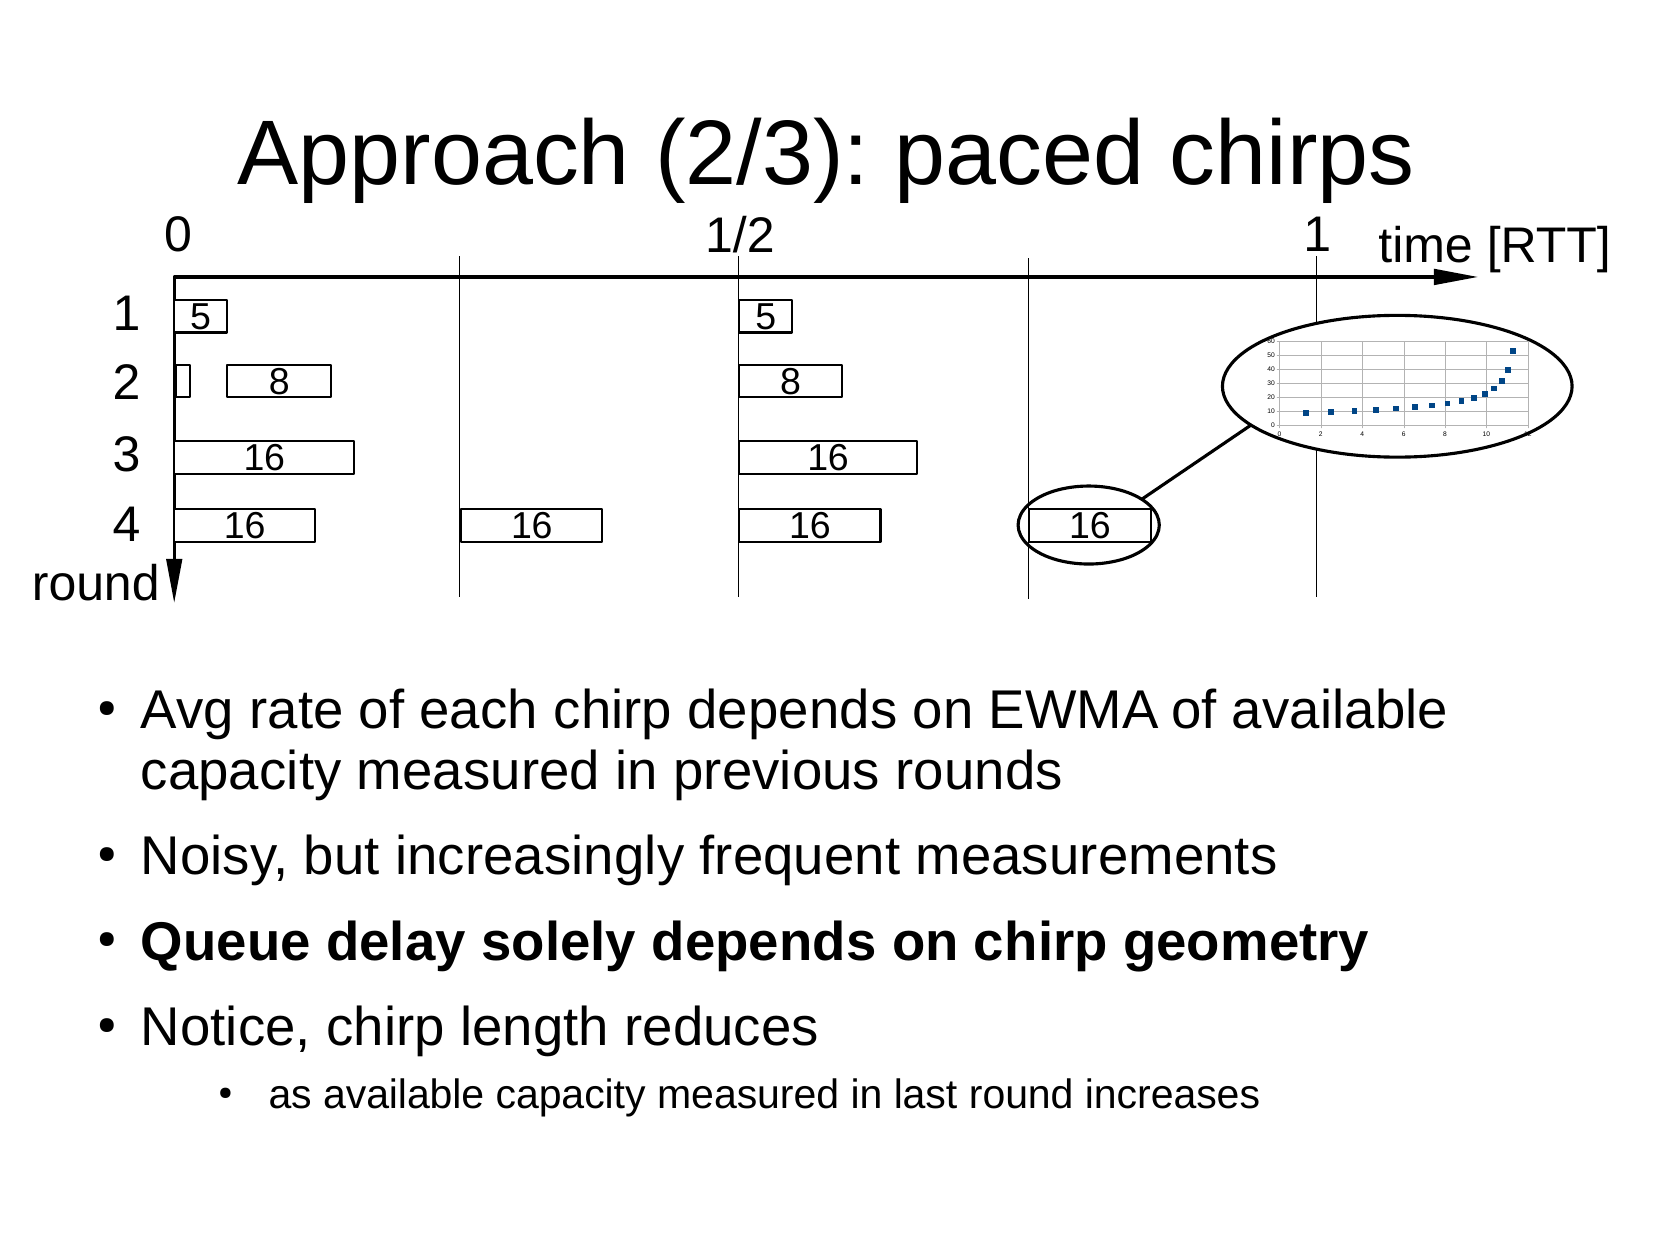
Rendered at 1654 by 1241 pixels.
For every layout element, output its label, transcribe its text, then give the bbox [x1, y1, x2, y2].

text_box 1/2 [690, 200, 798, 271]
text_box time [RTT] [1363, 209, 1641, 281]
text_box 5 [174, 300, 227, 333]
text_box 4 [98, 488, 167, 560]
text_box 8 [739, 364, 842, 398]
text_box 5 [739, 300, 792, 333]
text_box 16 [461, 509, 603, 542]
text_box 2 [98, 346, 167, 418]
title Approach (2/3): paced chirps [82, 49, 1571, 257]
text_box 1 [98, 277, 167, 346]
text_box 16 [739, 441, 917, 474]
picture [1267, 337, 1532, 438]
text_box [175, 364, 191, 398]
text_box 3 [98, 419, 167, 488]
text_box 16 [174, 509, 316, 542]
list Avg rate of each chirp depends on EWMA of available capacity measured in previous rounds Noisy, but increasingly frequent measurements Queue delay solely depends on chirp geometry Notice, chirp length reduces as available capacity measured in last round increases [82, 679, 1571, 1121]
text_box round [17, 548, 179, 619]
text_box 16 [739, 509, 881, 542]
text_box 0 [149, 198, 218, 269]
text_box [1277, 438, 1517, 458]
text_box 1 [1288, 198, 1358, 269]
text_box [1271, 315, 1524, 337]
text_box 8 [227, 364, 332, 398]
text_box [1532, 341, 1573, 432]
text_box [1222, 338, 1267, 434]
text_box 16 [174, 441, 355, 474]
text_box 16 [1029, 509, 1152, 542]
